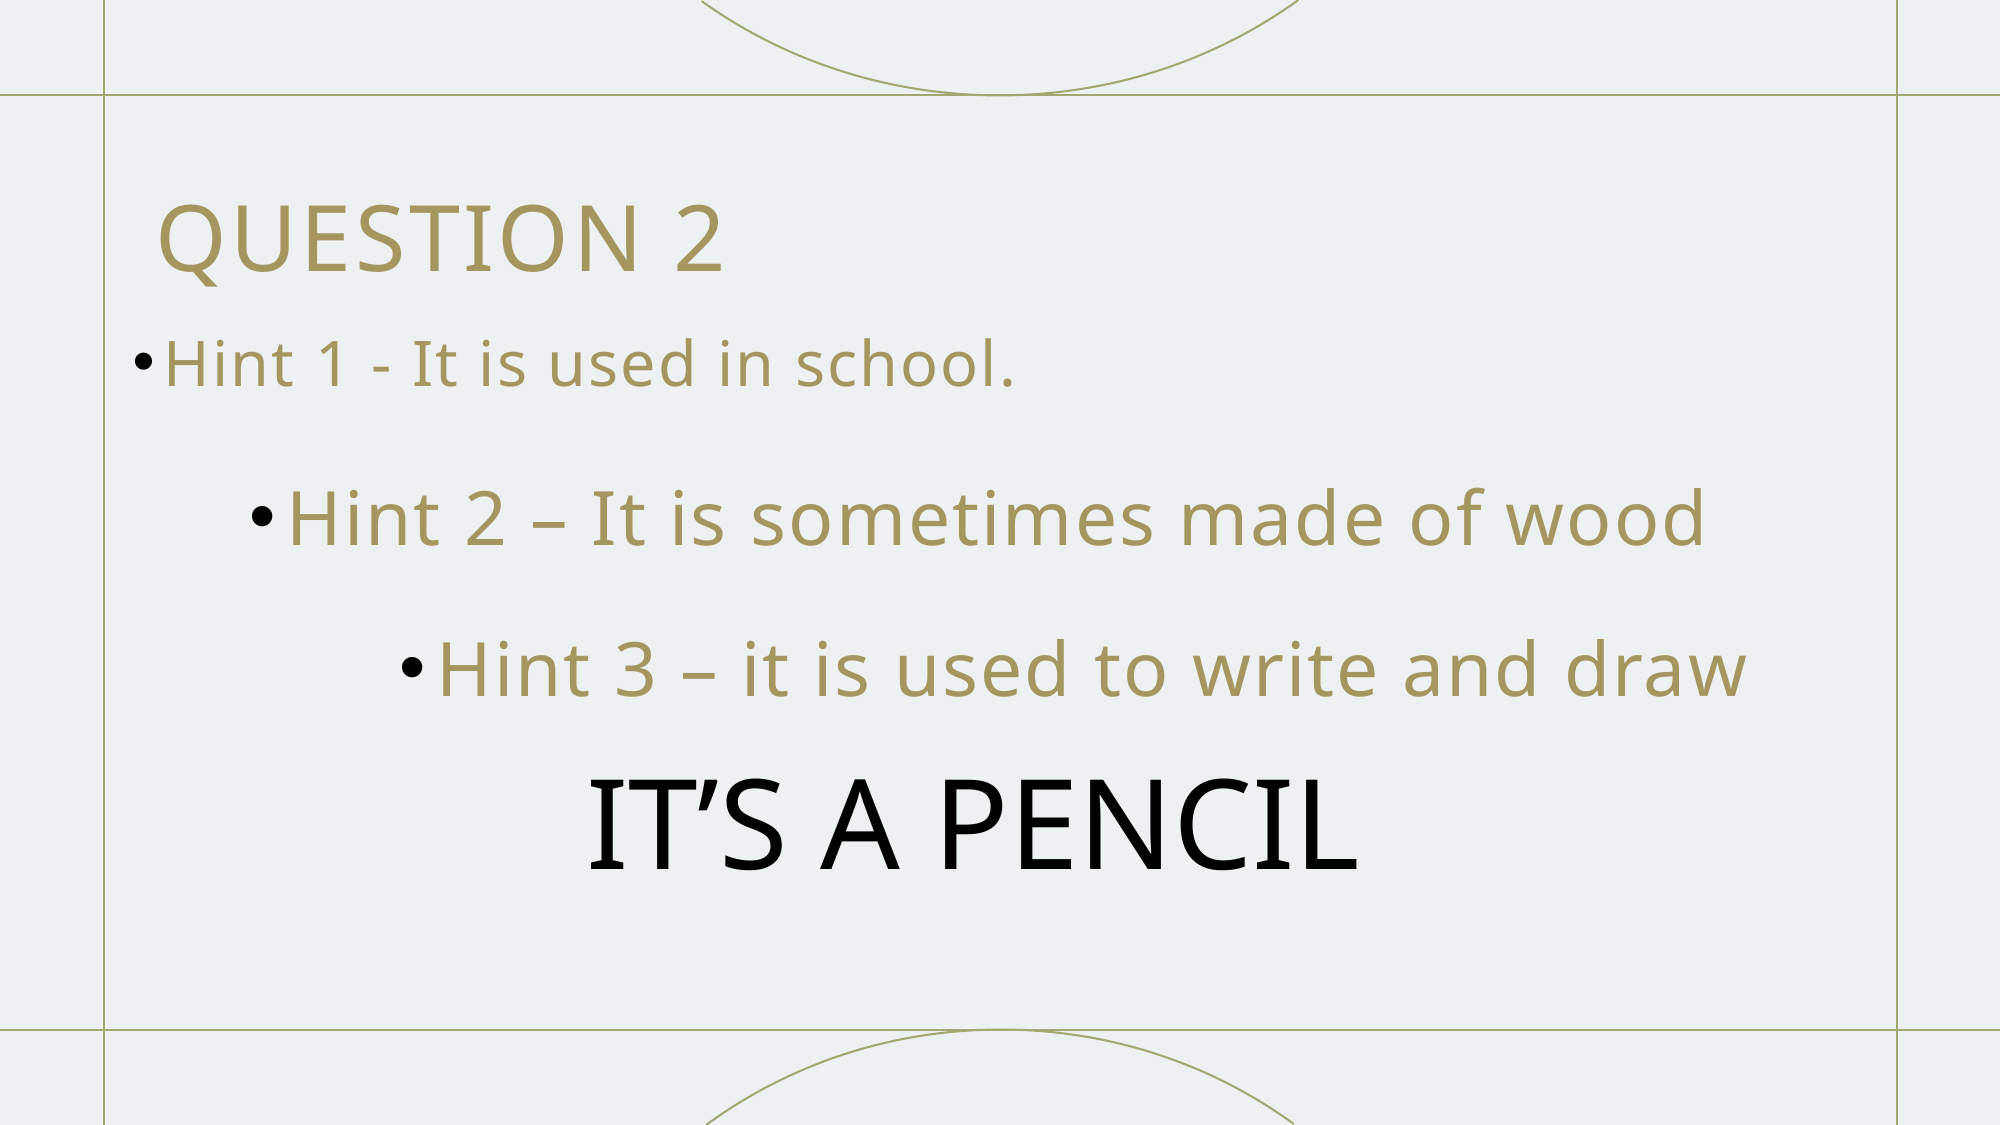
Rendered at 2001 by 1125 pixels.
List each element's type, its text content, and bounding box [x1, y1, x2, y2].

text_box Hint 2 – It is sometimes made of wood [231, 434, 1957, 559]
title QUESTION 2 [137, 119, 1863, 337]
text_box IT’S A PENCIL [570, 737, 1350, 904]
text_box Hint 3 – it is used to write and draw [381, 585, 2000, 710]
list Hint 1 - It is used in school. [114, 290, 1840, 415]
